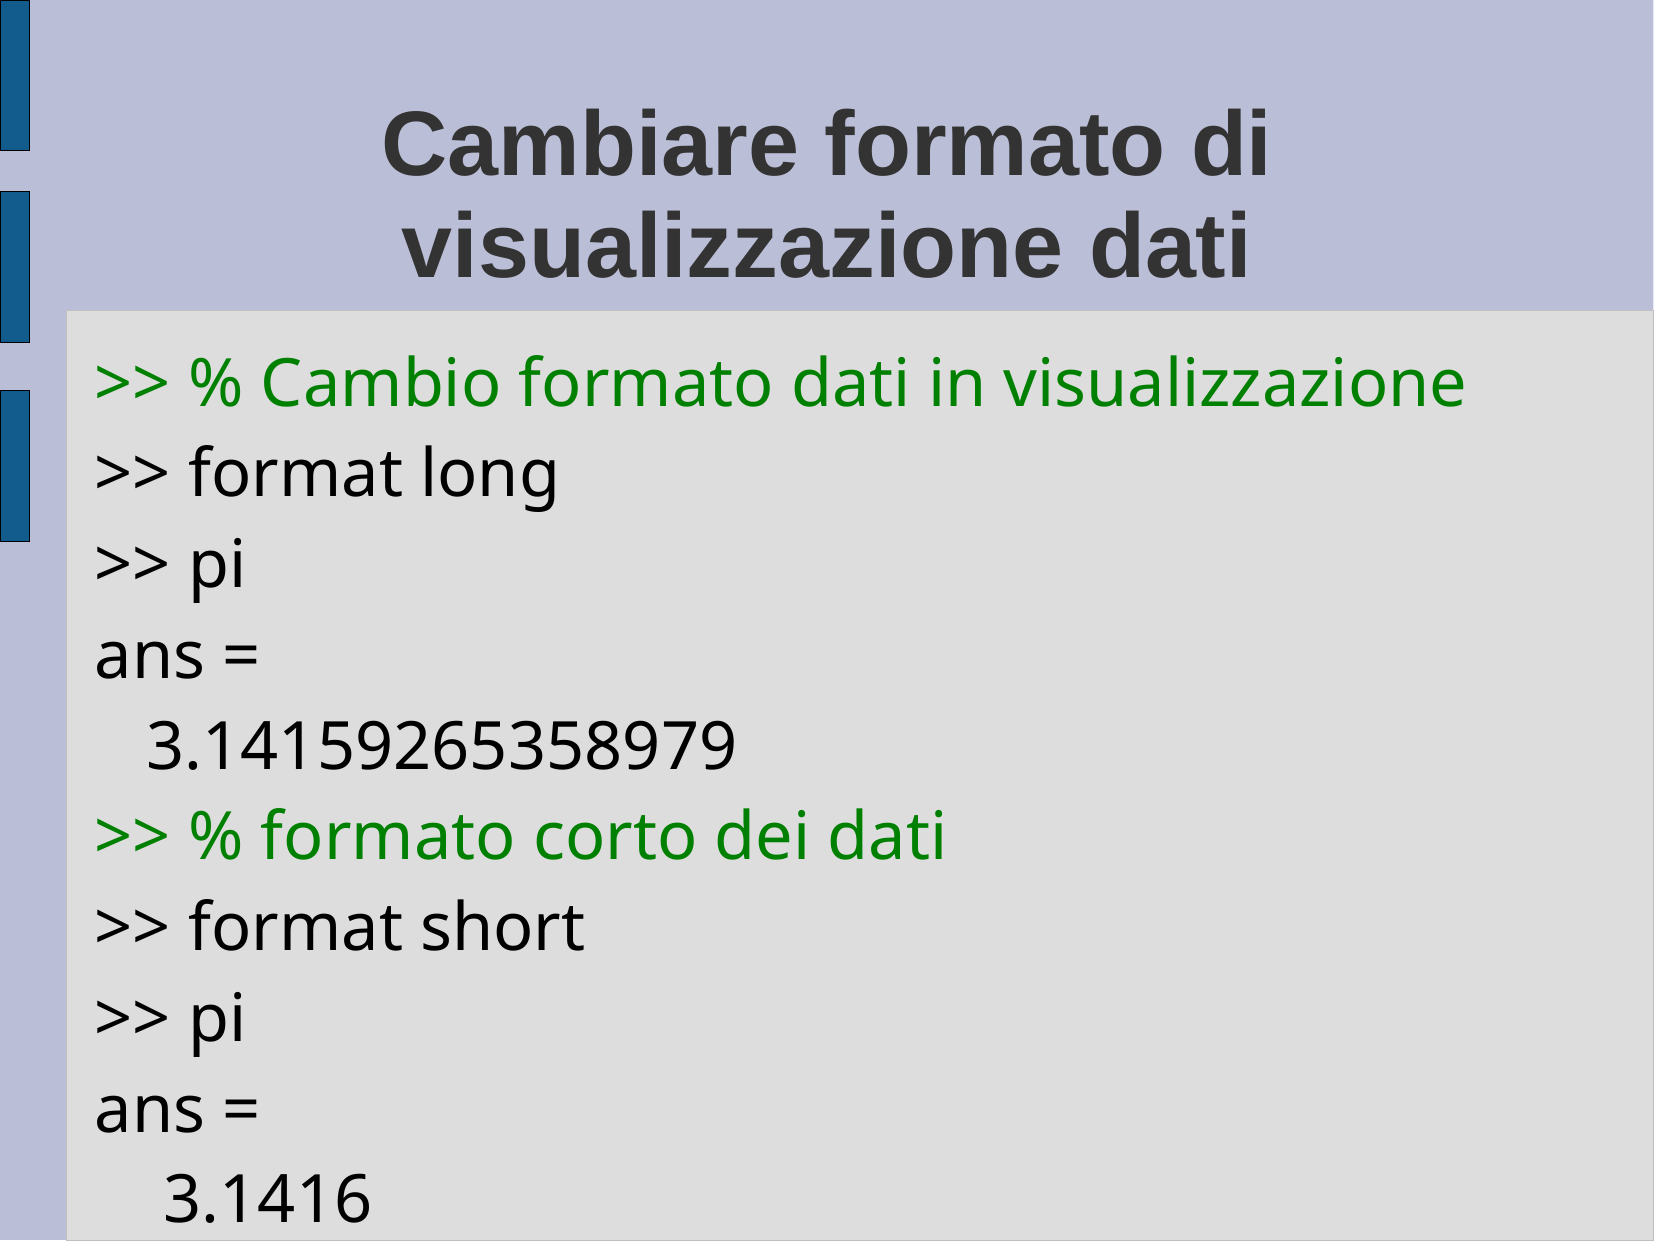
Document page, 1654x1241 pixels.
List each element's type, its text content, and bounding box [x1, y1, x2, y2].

title Cambiare formato di visualizzazione dati [121, 92, 1534, 298]
subtitle >> % Cambio formato dati in visualizzazione >> format long >> pi ans = 3.14159265358979 >> % formato corto dei dati >> format short >> pi ans = 3.1416 [59, 383, 1654, 1194]
